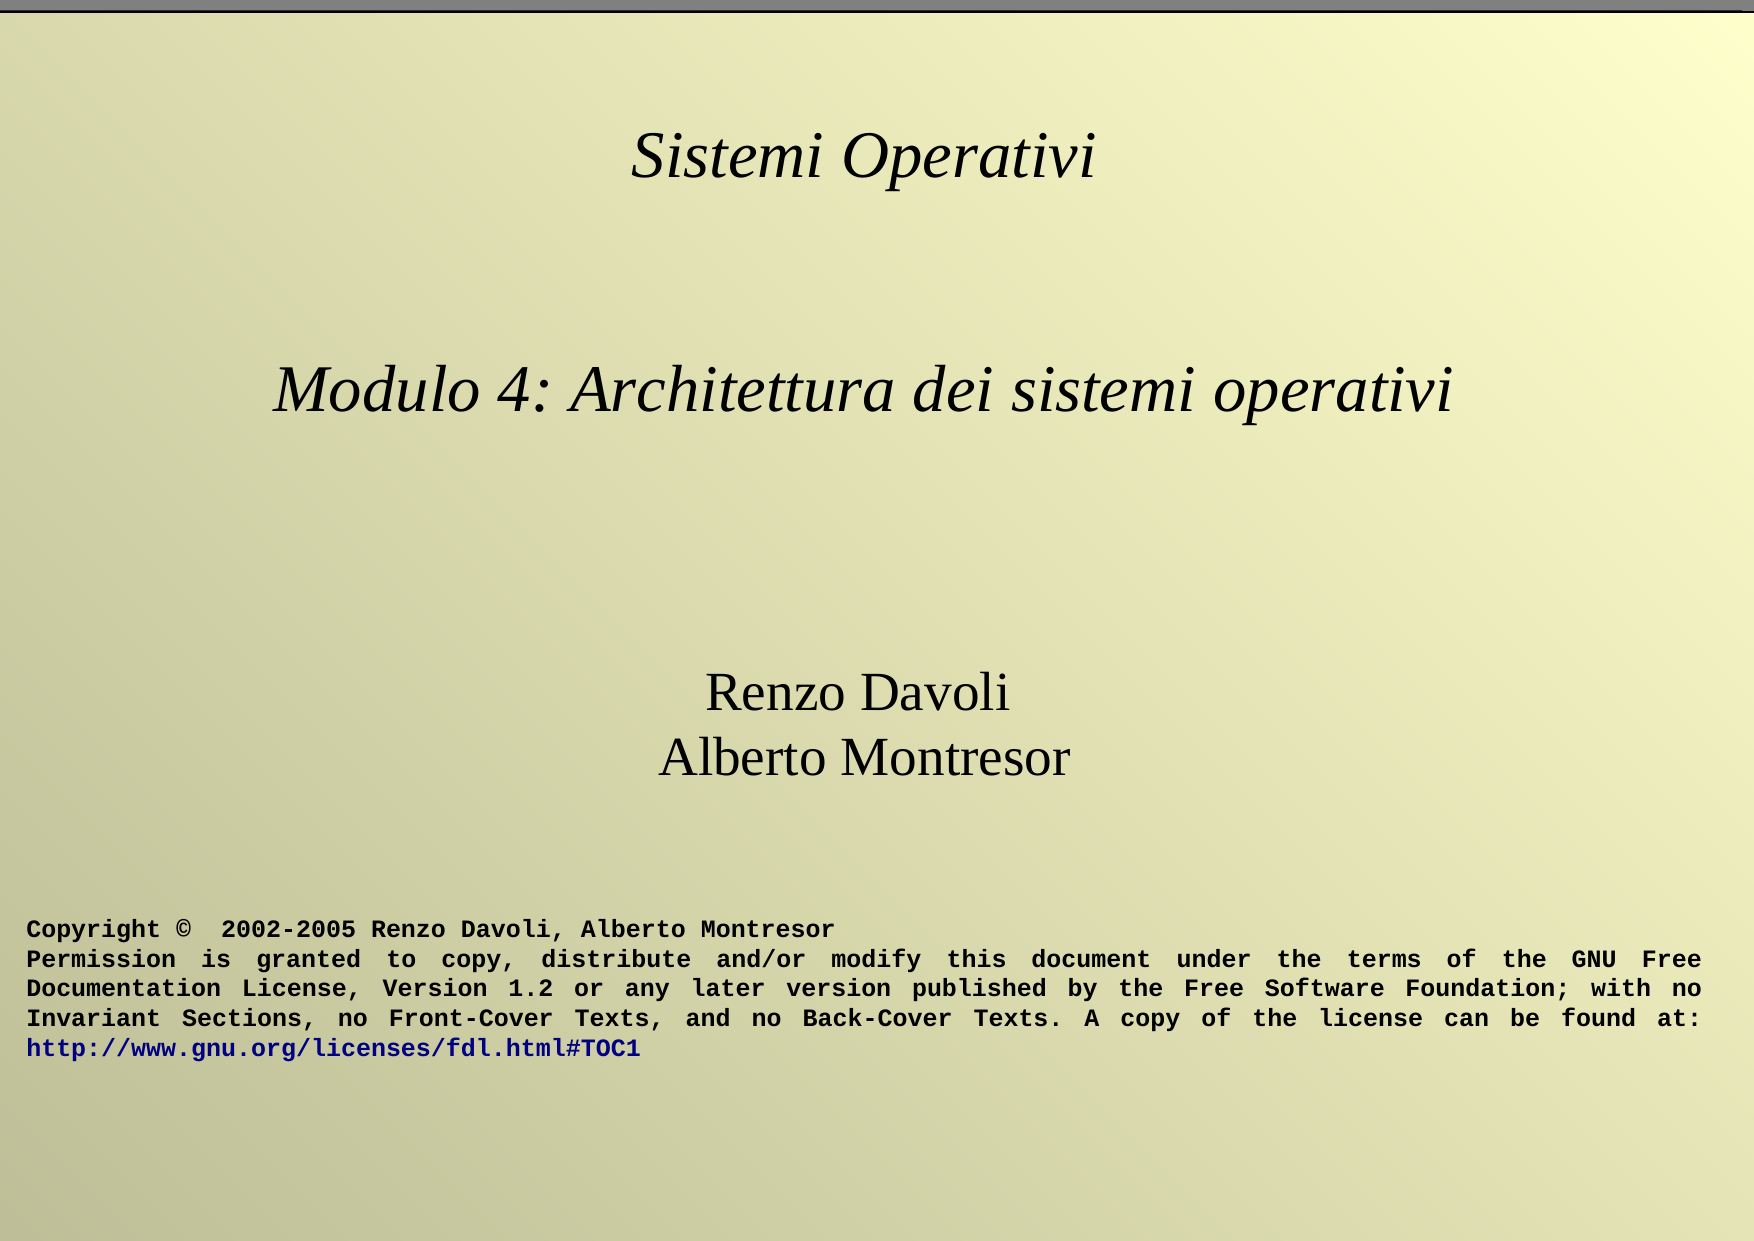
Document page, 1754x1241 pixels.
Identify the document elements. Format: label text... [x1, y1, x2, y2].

text_box [0, 11, 1754, 1241]
text_box Sistemi Operativi Modulo 4: Architettura dei sistemi operativi Renzo Davoli Alberto Montresor Copyright © 2002-2005 Renzo Davoli, Alberto Montresor Permission is granted to copy, distribute and/or modify this document under the terms of the GNU Free Documentation License, Version 1.2 or any later version published by the Free Software Foundation; with no Invariant Sections, no Front-Cover Texts, and no Back-Cover Texts. A copy of the license can be found at: http://www.gnu.org/licenses/fdl.html#TOC1 [26, 40, 1704, 1205]
